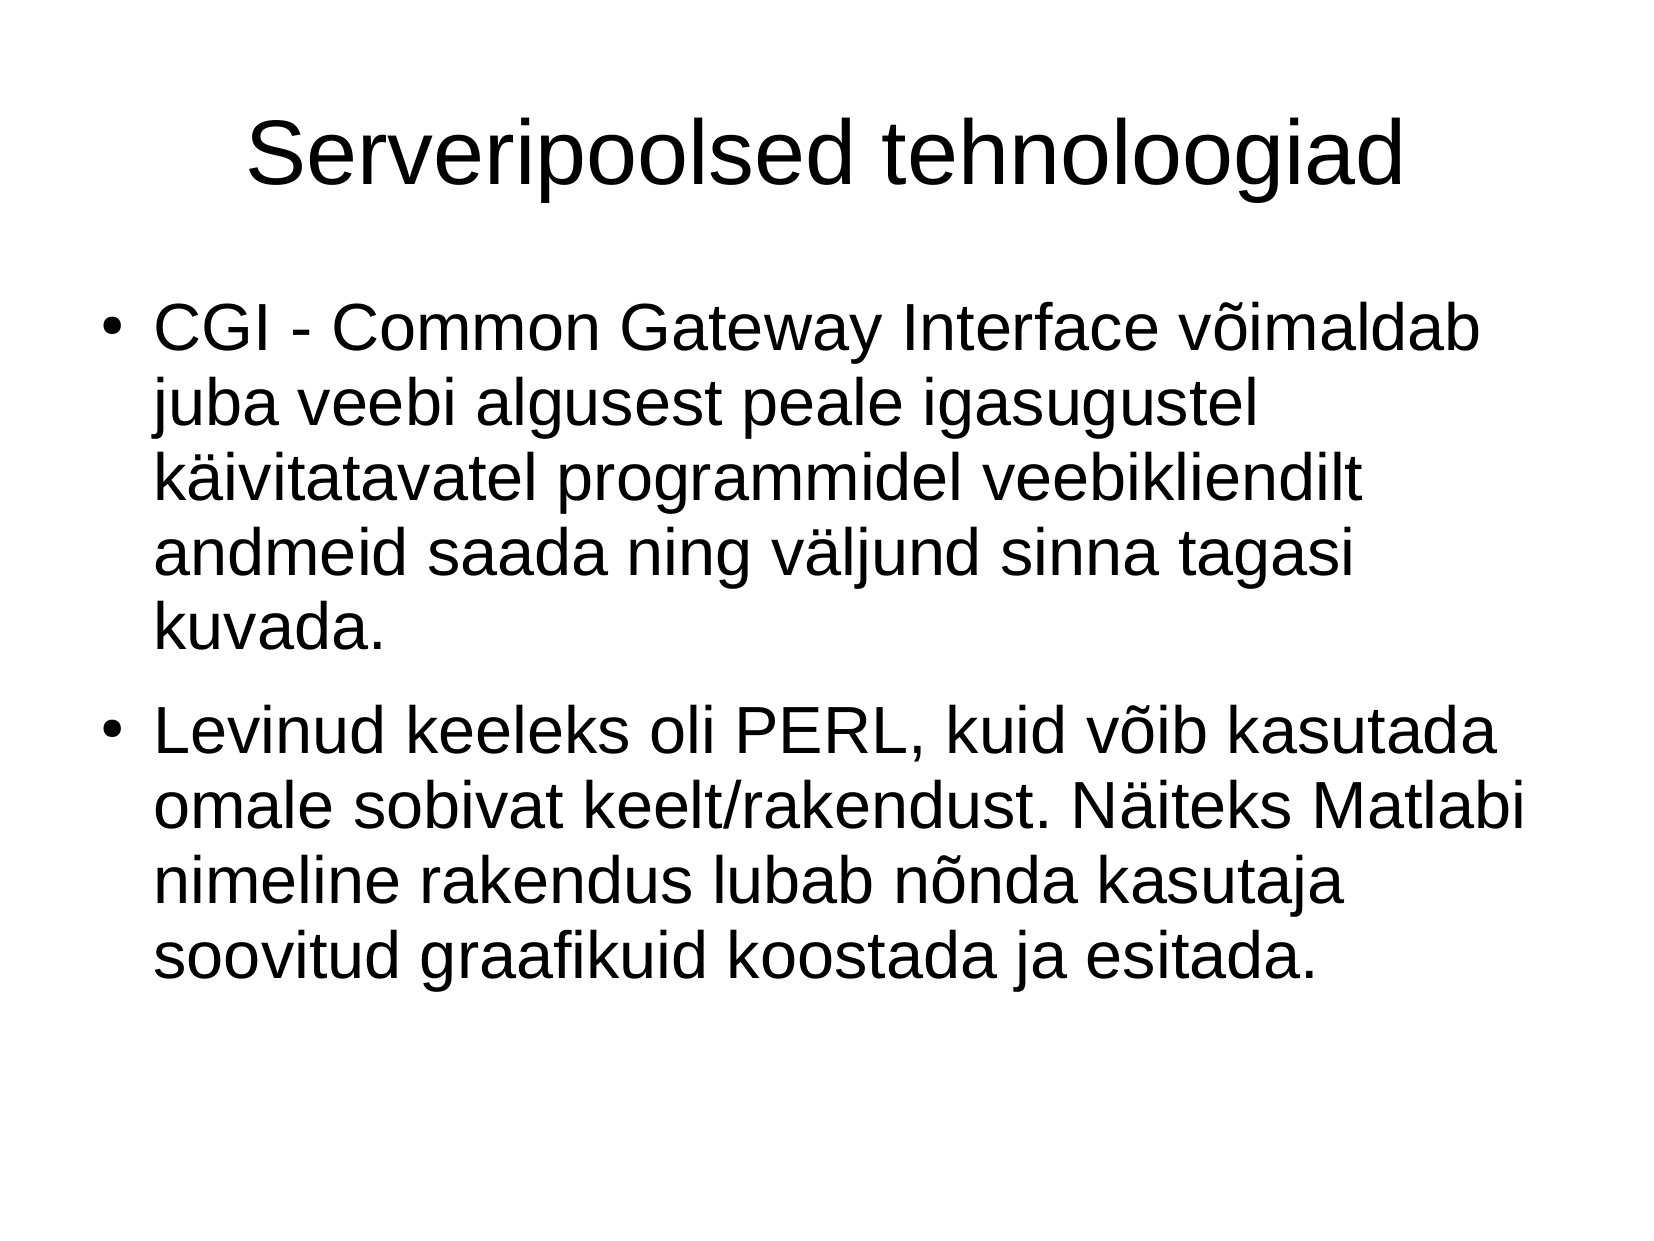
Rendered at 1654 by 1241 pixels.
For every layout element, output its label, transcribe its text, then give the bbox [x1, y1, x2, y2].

title Serveripoolsed tehnoloogiad [82, 56, 1571, 250]
list CGI - Common Gateway Interface võimaldab juba veebi algusest peale igasugustel käivitatavatel programmidel veebikliendilt andmeid saada ning väljund sinna tagasi kuvada. Levinud keeleks oli PERL, kuid võib kasutada omale sobivat keelt/rakendust. Näiteks Matlabi nimeline rakendus lubab nõnda kasutaja soovitud graafikuid koostada ja esitada. [82, 290, 1571, 1094]
